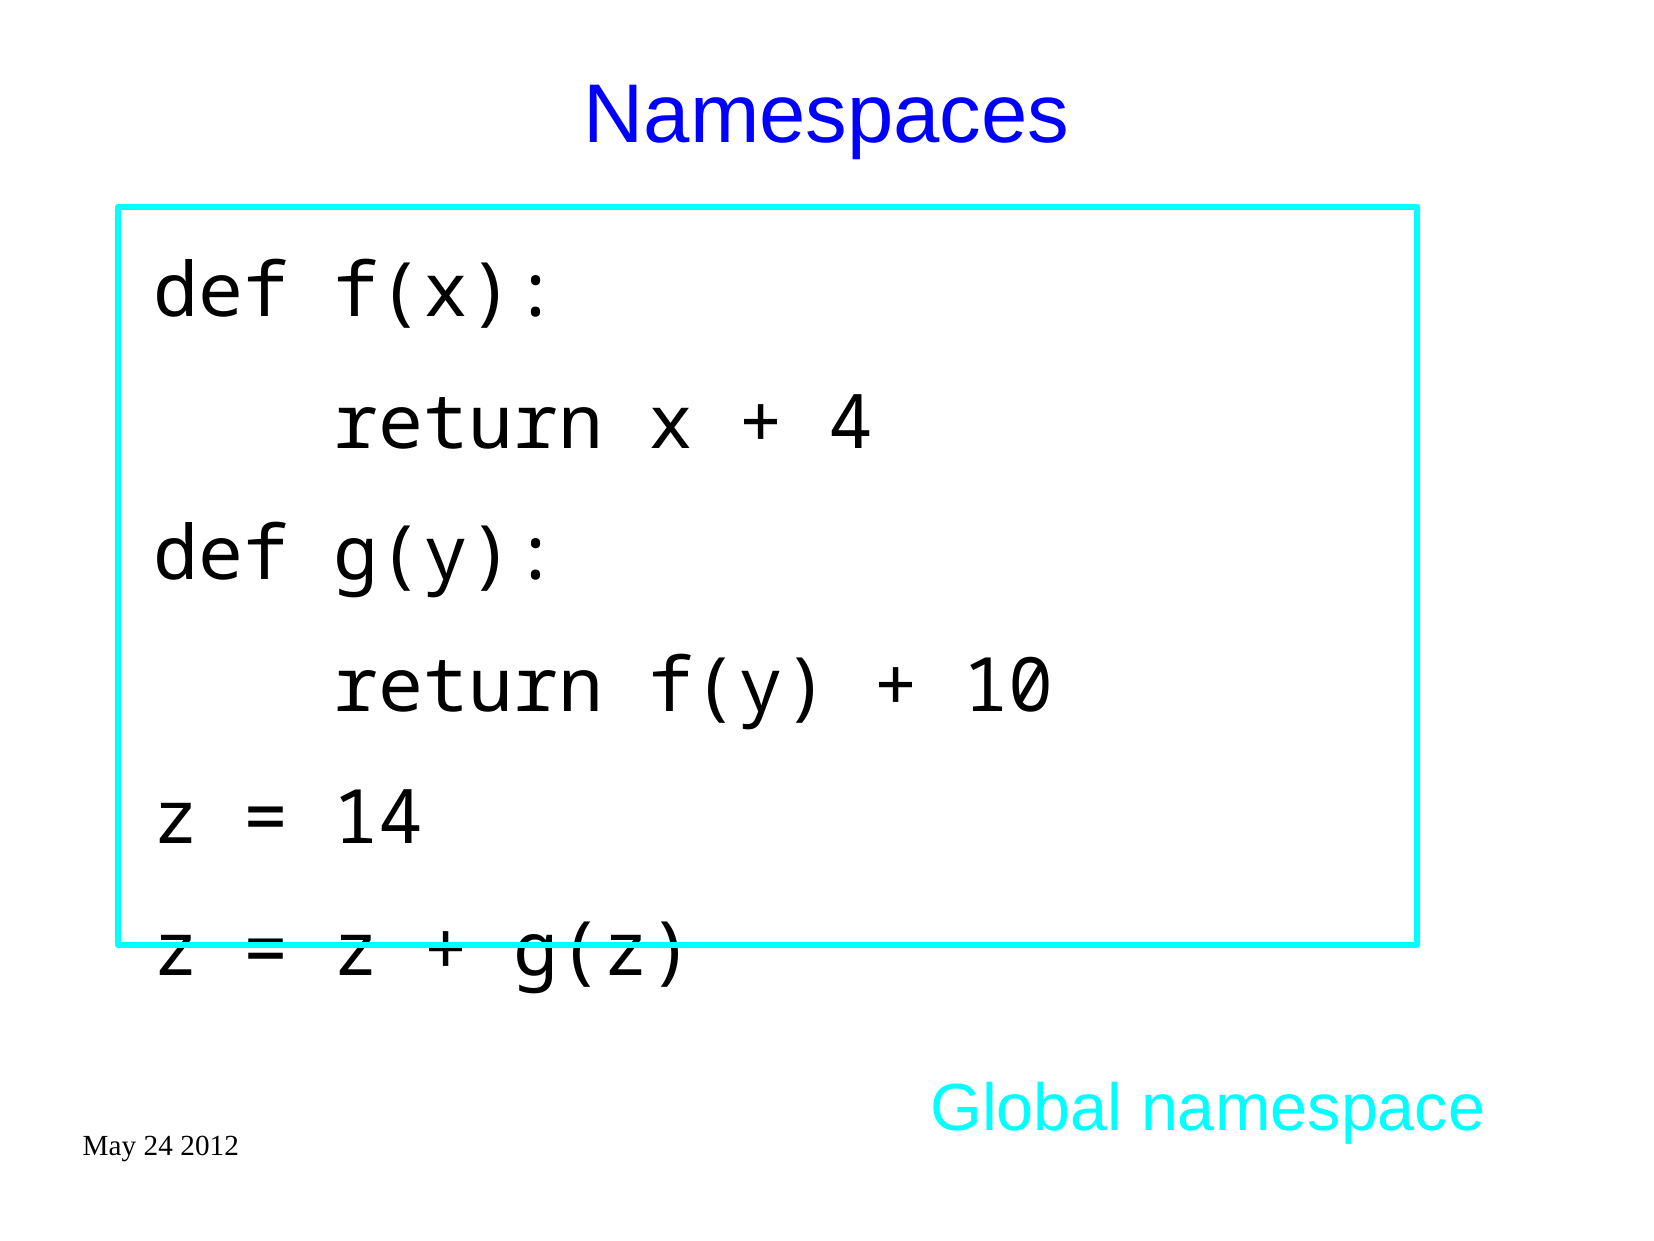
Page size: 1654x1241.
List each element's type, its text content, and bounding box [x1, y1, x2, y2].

text_box Global namespace [915, 1062, 1502, 1152]
list def f(x): return x + 4 def g(y): return f(y) + 10 z = 14 z = z + g(z) [82, 236, 1571, 1109]
list def f(x): return x + 4 def g(y): return f(y) + 10 z = 14 z = z + g(z) [121, 236, 1414, 942]
title Namespaces [82, 49, 1571, 178]
